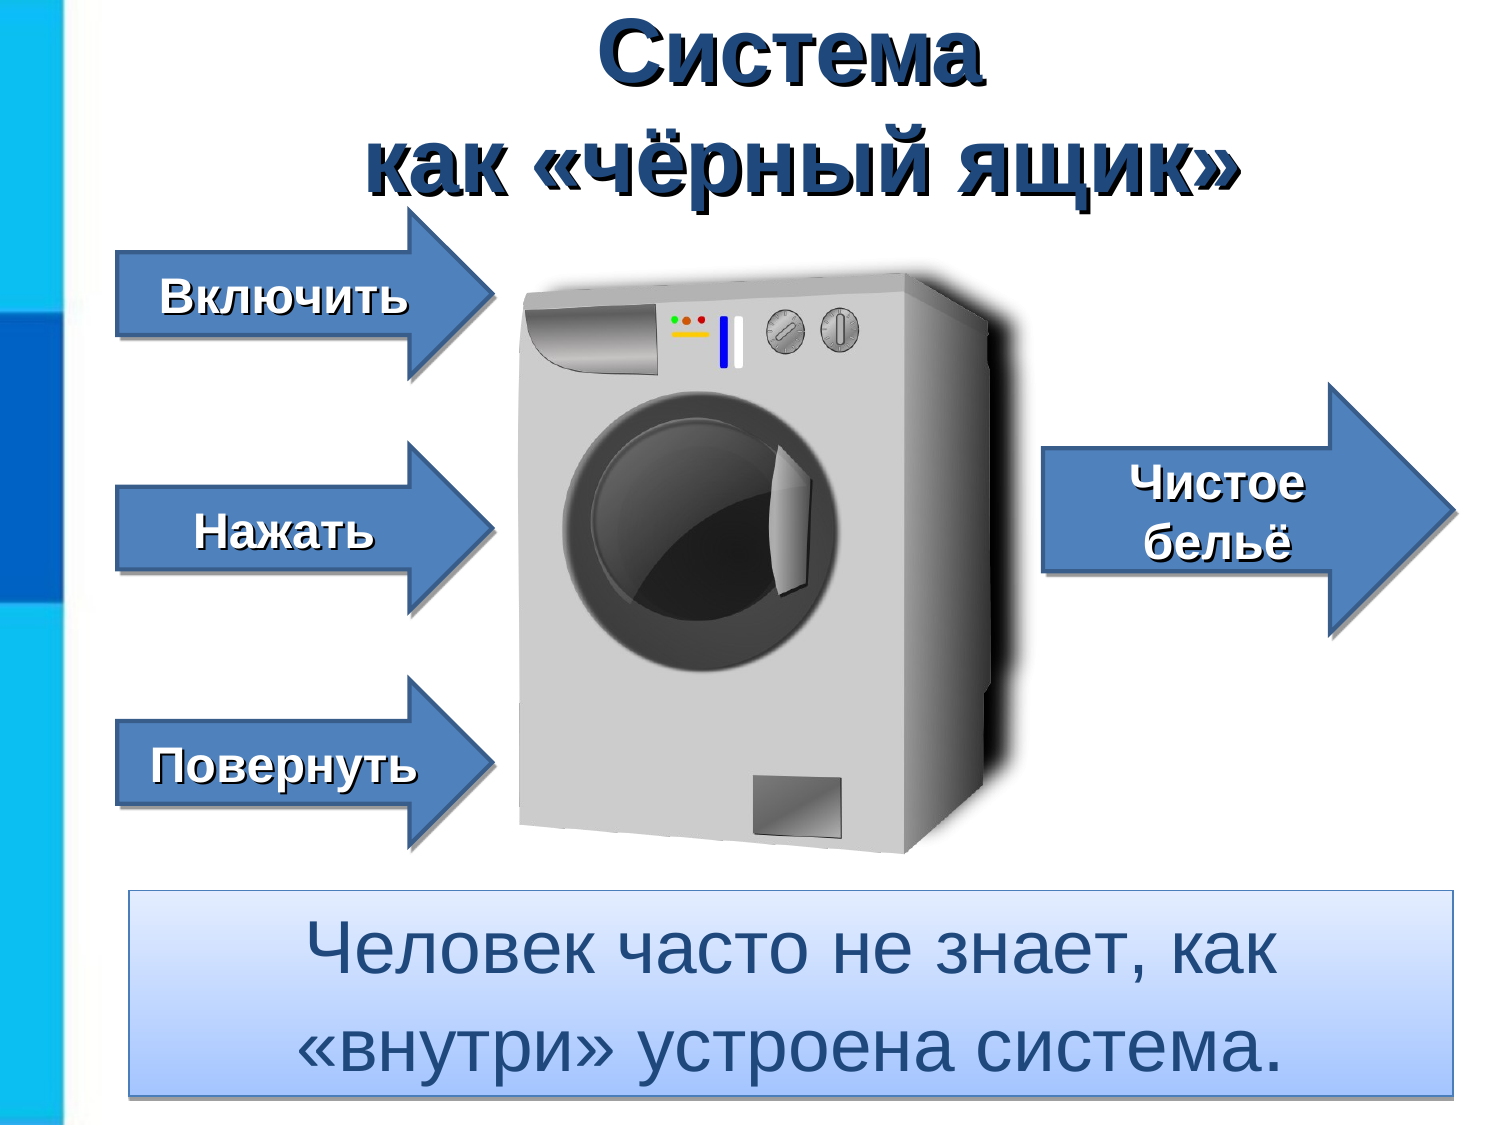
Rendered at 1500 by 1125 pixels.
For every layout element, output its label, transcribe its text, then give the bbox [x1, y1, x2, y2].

text_box Нажать [117, 445, 492, 611]
text_box Повернуть [117, 679, 492, 846]
text_box Человек часто не знает, как «внутри» устроена система. [128, 890, 1454, 1097]
title Система как «чёрный ящик» [175, 13, 1430, 188]
text_box Чистое бельё [1066, 386, 1454, 633]
picture [0, 0, 1500, 1125]
text_box Включить [117, 210, 492, 377]
